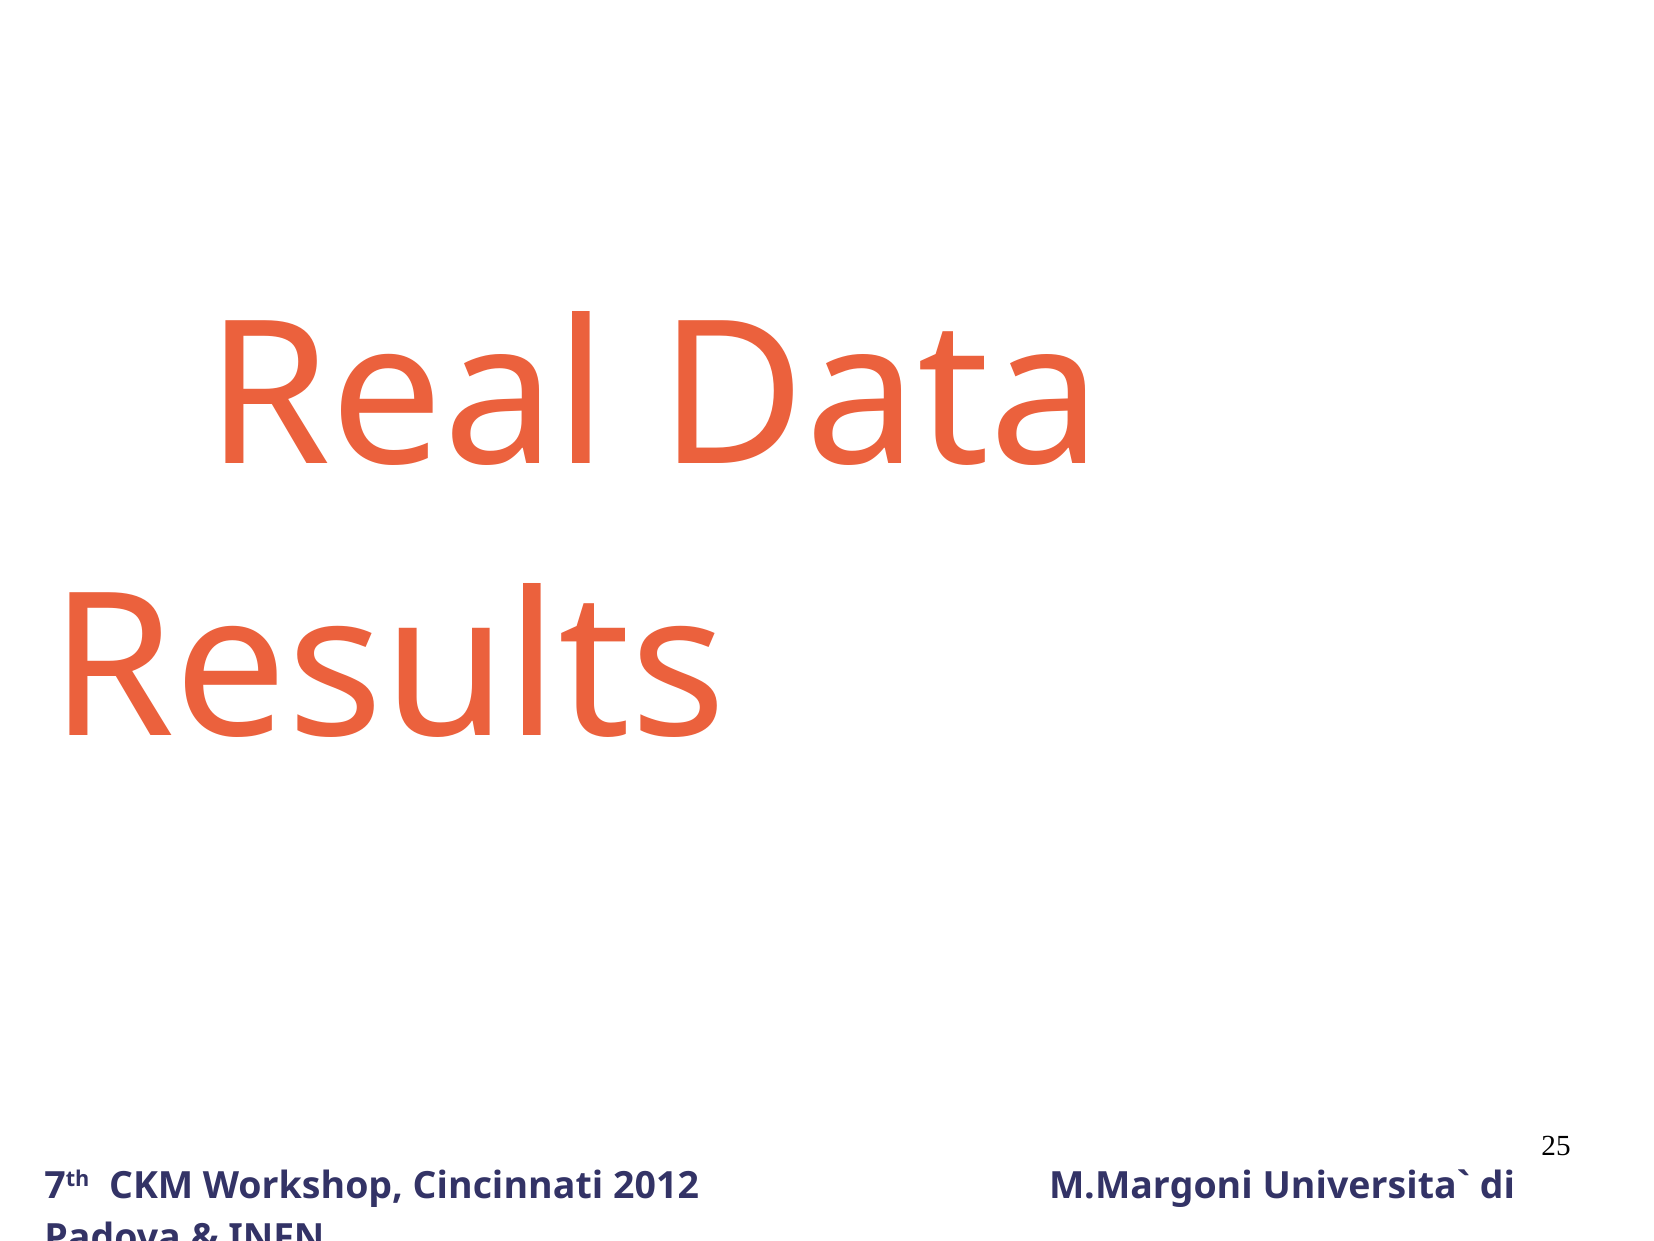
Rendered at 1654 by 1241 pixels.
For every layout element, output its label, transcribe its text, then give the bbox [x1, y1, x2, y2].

text_box 7th CKM Workshop, Cincinnati 2012 M.Margoni Universita` di Padova & INFN [29, 1151, 1625, 1226]
text_box Real Data Results [35, 242, 1601, 856]
